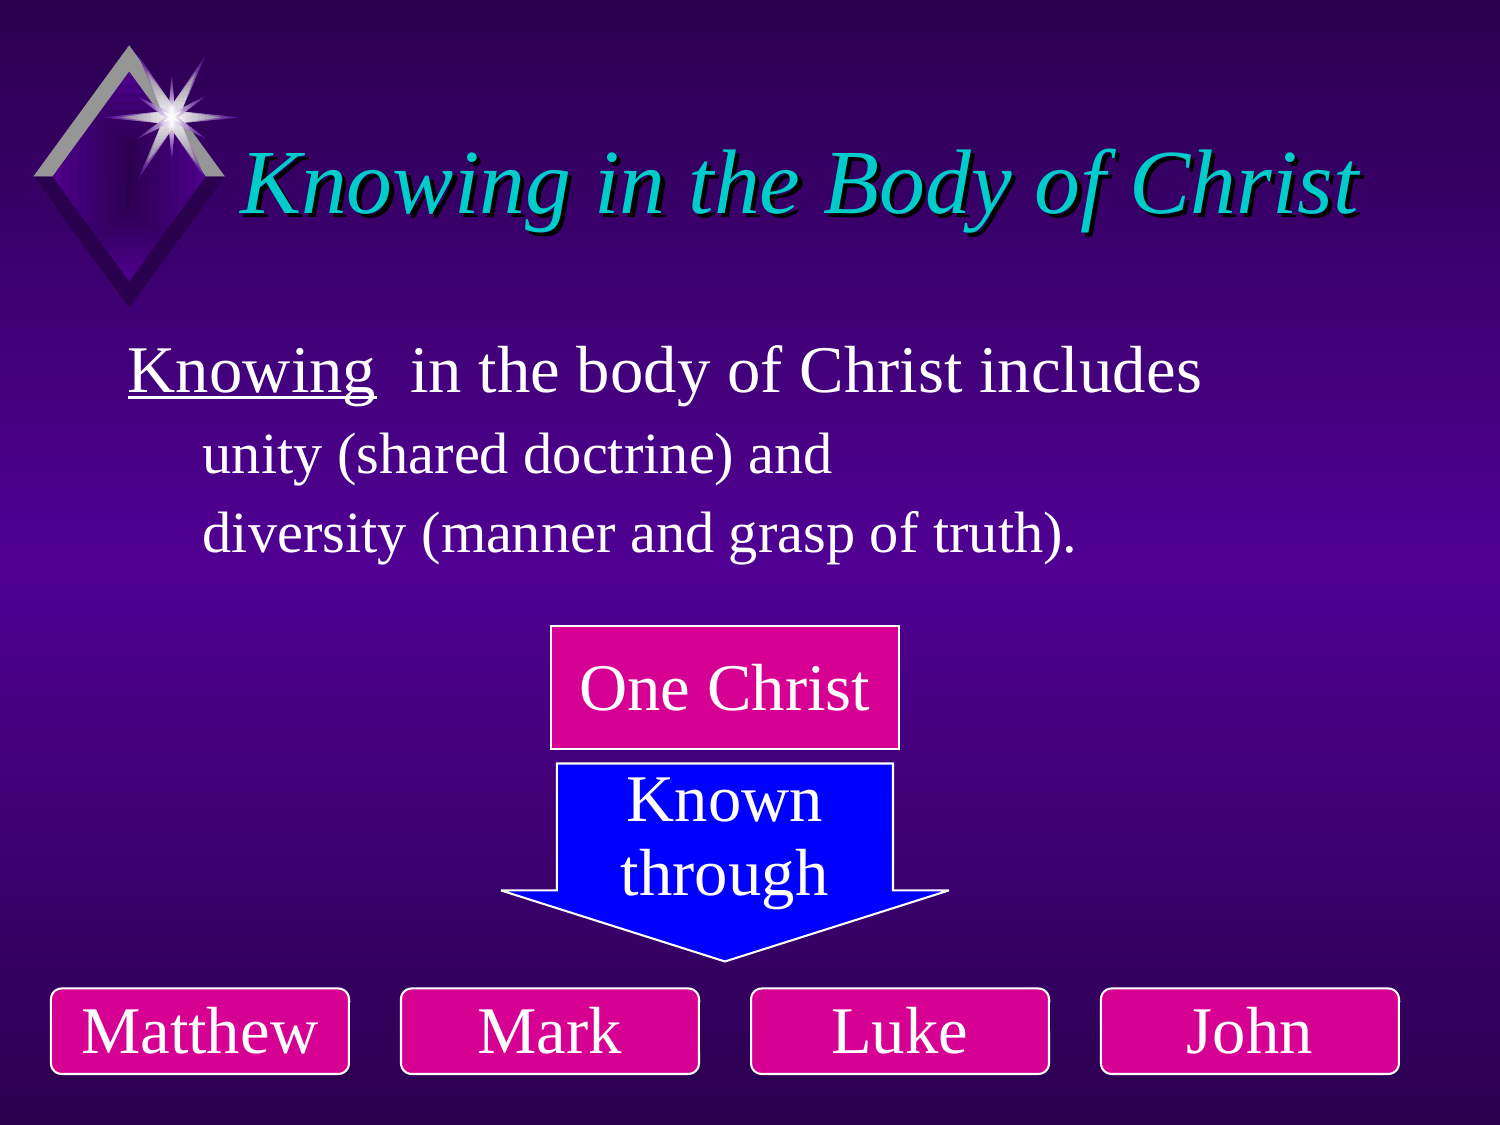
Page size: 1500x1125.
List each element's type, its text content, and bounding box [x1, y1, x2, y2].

text_box Luke [751, 988, 1049, 1074]
text_box Matthew [50, 988, 349, 1074]
text_box John [1100, 988, 1399, 1074]
text_box Mark [400, 988, 699, 1074]
title Knowing in the Body of Christ [224, 78, 1388, 288]
list Knowing in the body of Christ includes unity (shared doctrine) and diversity (manner and grasp of truth). [112, 324, 1388, 1001]
text_box One Christ [550, 625, 899, 749]
text_box Known through [500, 763, 949, 962]
